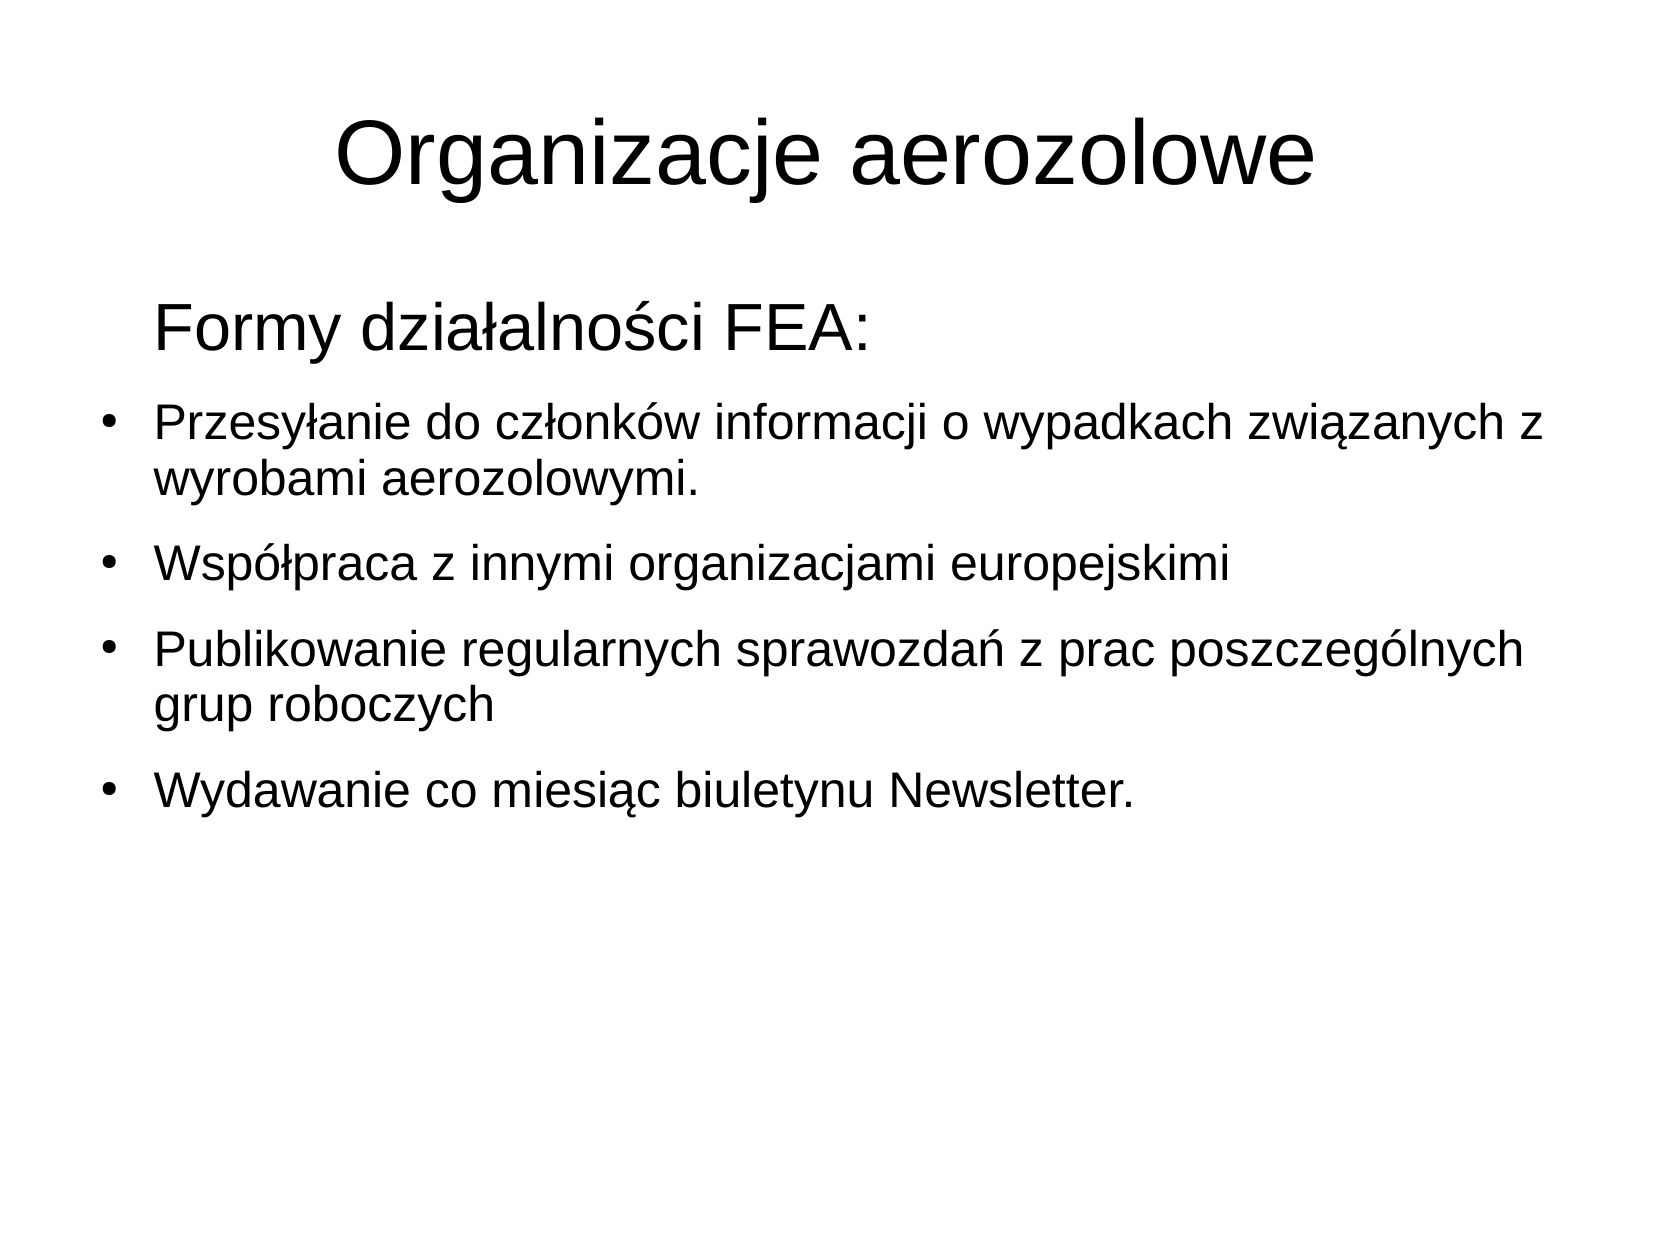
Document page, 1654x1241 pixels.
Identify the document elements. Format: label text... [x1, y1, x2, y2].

title Organizacje aerozolowe [82, 49, 1571, 257]
list Formy działalności FEA: Przesyłanie do członków informacji o wypadkach związanych z wyrobami aerozolowymi. Współpraca z innymi organizacjami europejskimi Publikowanie regularnych sprawozdań z prac poszczególnych grup roboczych Wydawanie co miesiąc biuletynu Newsletter. [82, 290, 1571, 1010]
